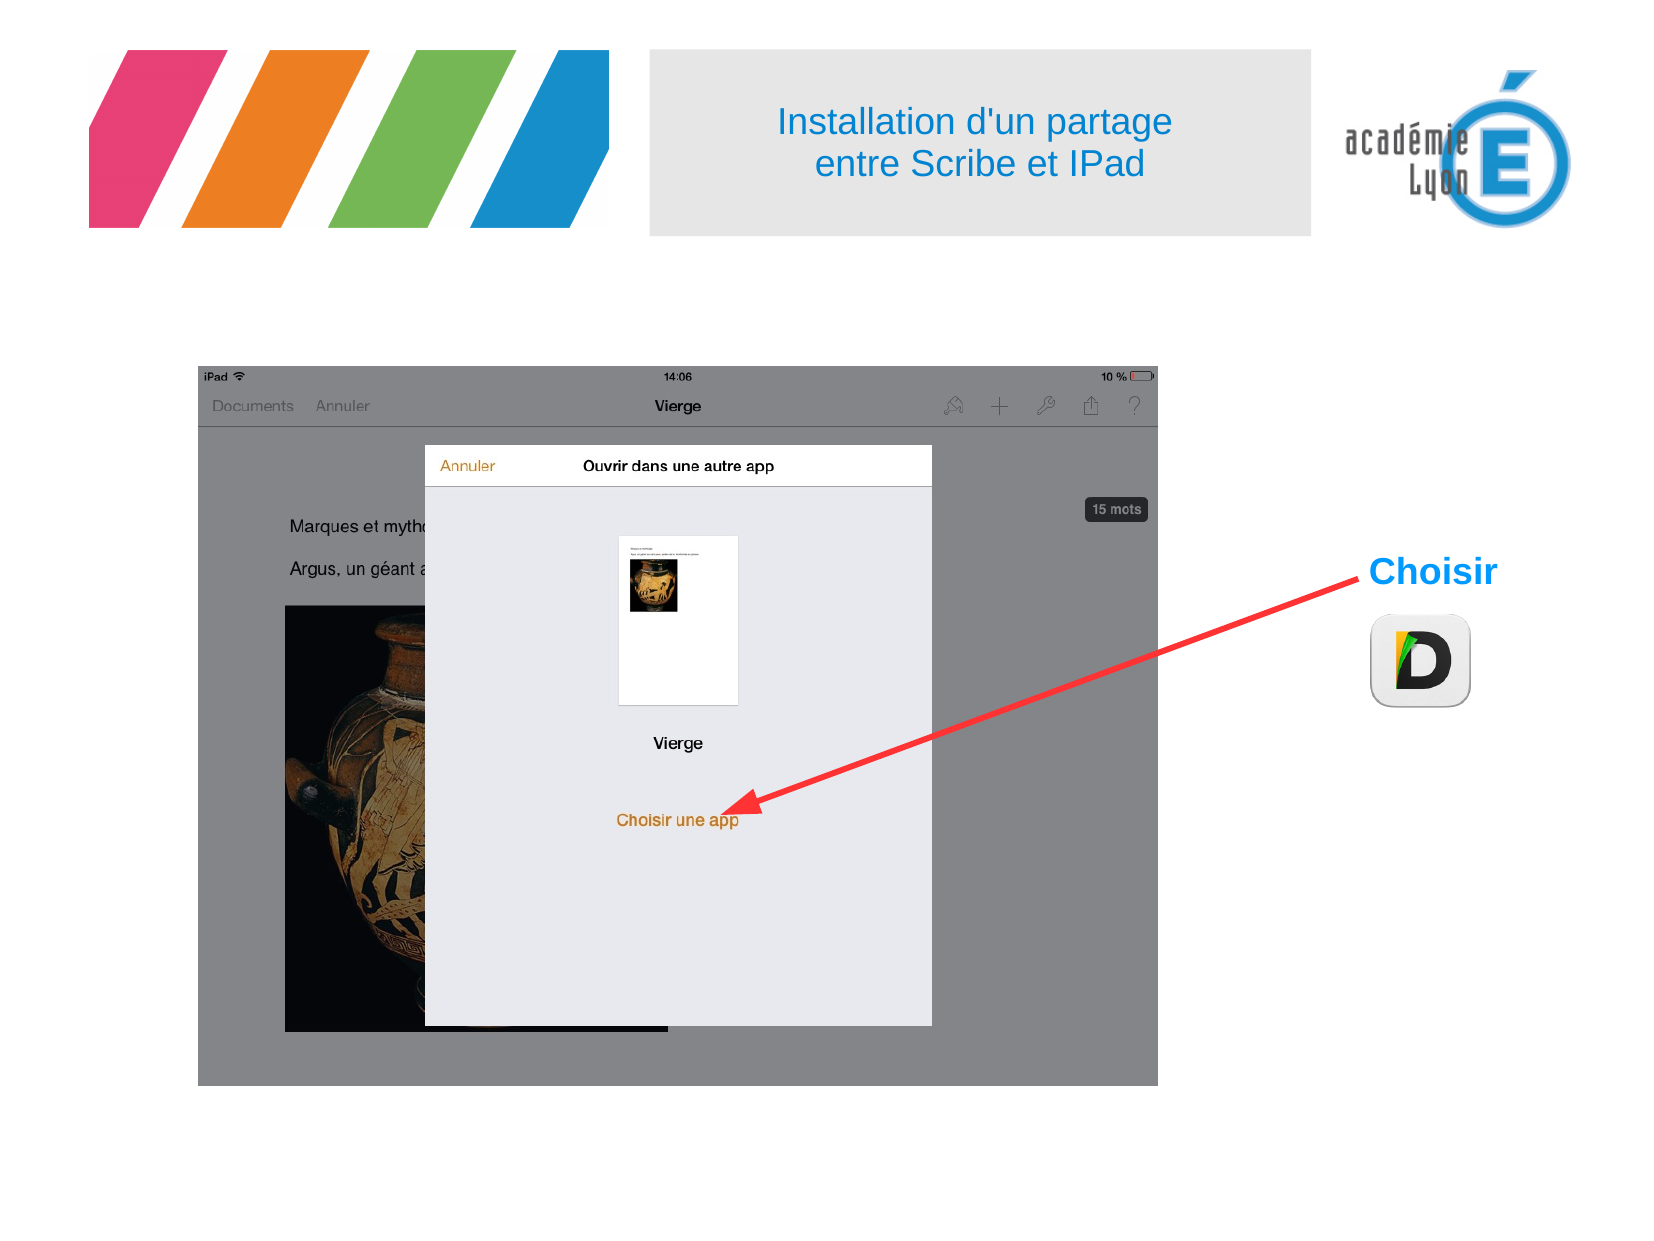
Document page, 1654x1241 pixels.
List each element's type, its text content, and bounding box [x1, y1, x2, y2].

picture [1338, 70, 1571, 233]
picture [198, 366, 1158, 1086]
picture [89, 50, 609, 228]
text_box Choisir [1354, 543, 1536, 602]
title Installation d'un partage entre Scribe et IPad [649, 49, 1312, 237]
picture [1370, 614, 1473, 709]
